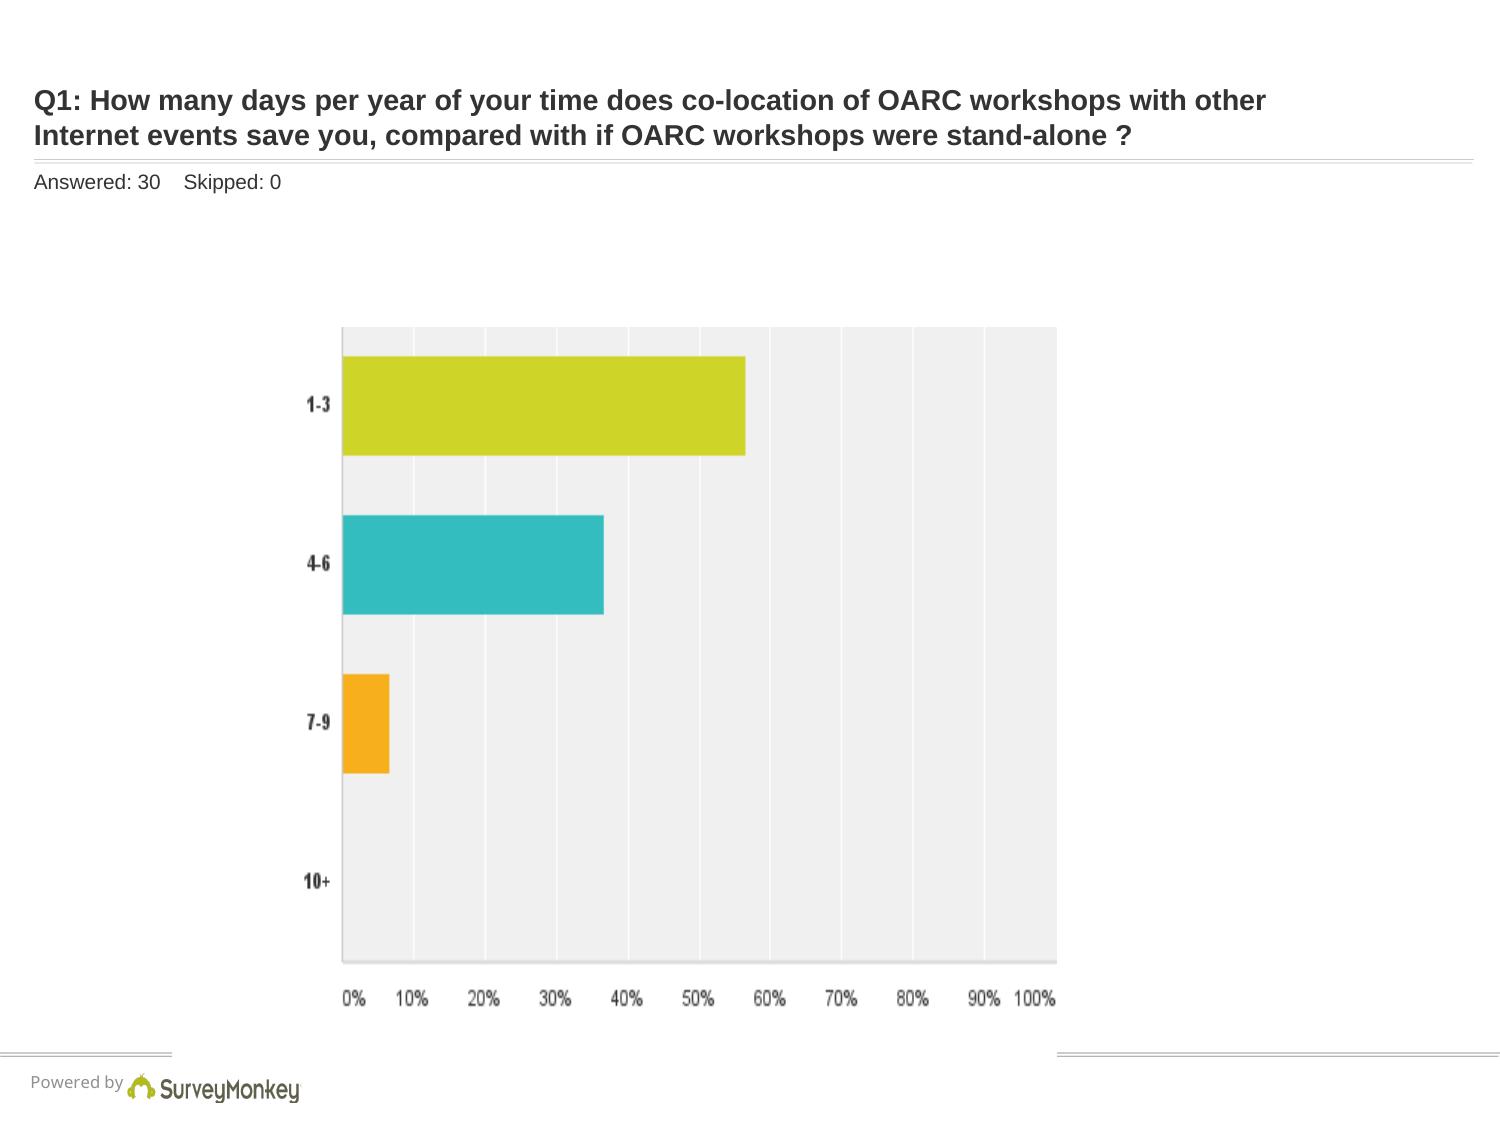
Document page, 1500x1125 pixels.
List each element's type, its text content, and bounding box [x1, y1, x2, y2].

list Answered: 30 Skipped: 0 [18, 161, 894, 216]
title Q1: How many days per year of your time does co-location of OARC workshops with other Internet events save you, compared with if OARC workshops were stand-alone ? [18, 72, 1369, 159]
picture [172, 327, 1057, 1062]
